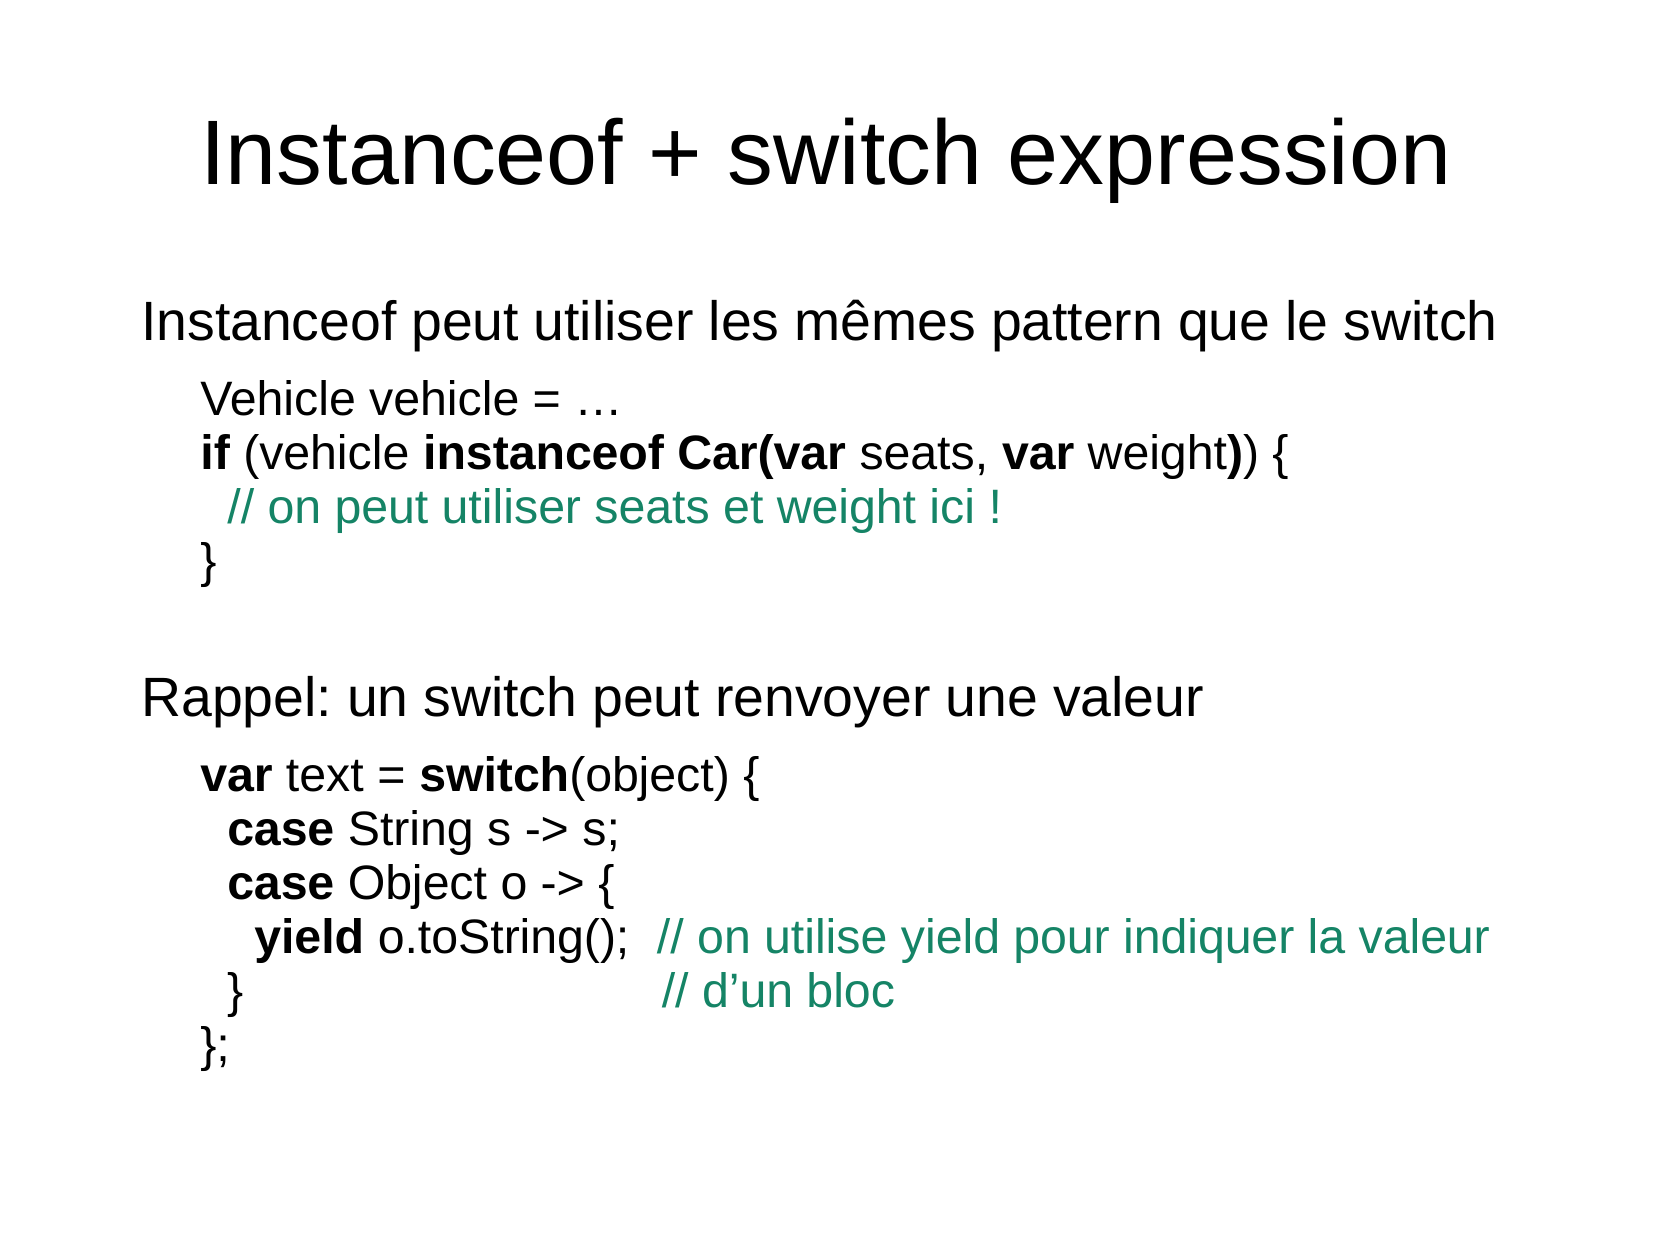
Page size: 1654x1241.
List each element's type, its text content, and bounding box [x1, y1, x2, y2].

list Instanceof peut utiliser les mêmes pattern que le switch Vehicle vehicle = … if (vehicle instanceof Car(var seats, var weight)) { // on peut utiliser seats et weight ici ! } Rappel: un switch peut renvoyer une valeur var text = switch(object) { case String s -> s; case Object o -> { yield o.toString(); // on utilise yield pour indiquer la valeur } // d’un bloc }; [82, 290, 1571, 1081]
title Instanceof + switch expression [82, 49, 1571, 257]
